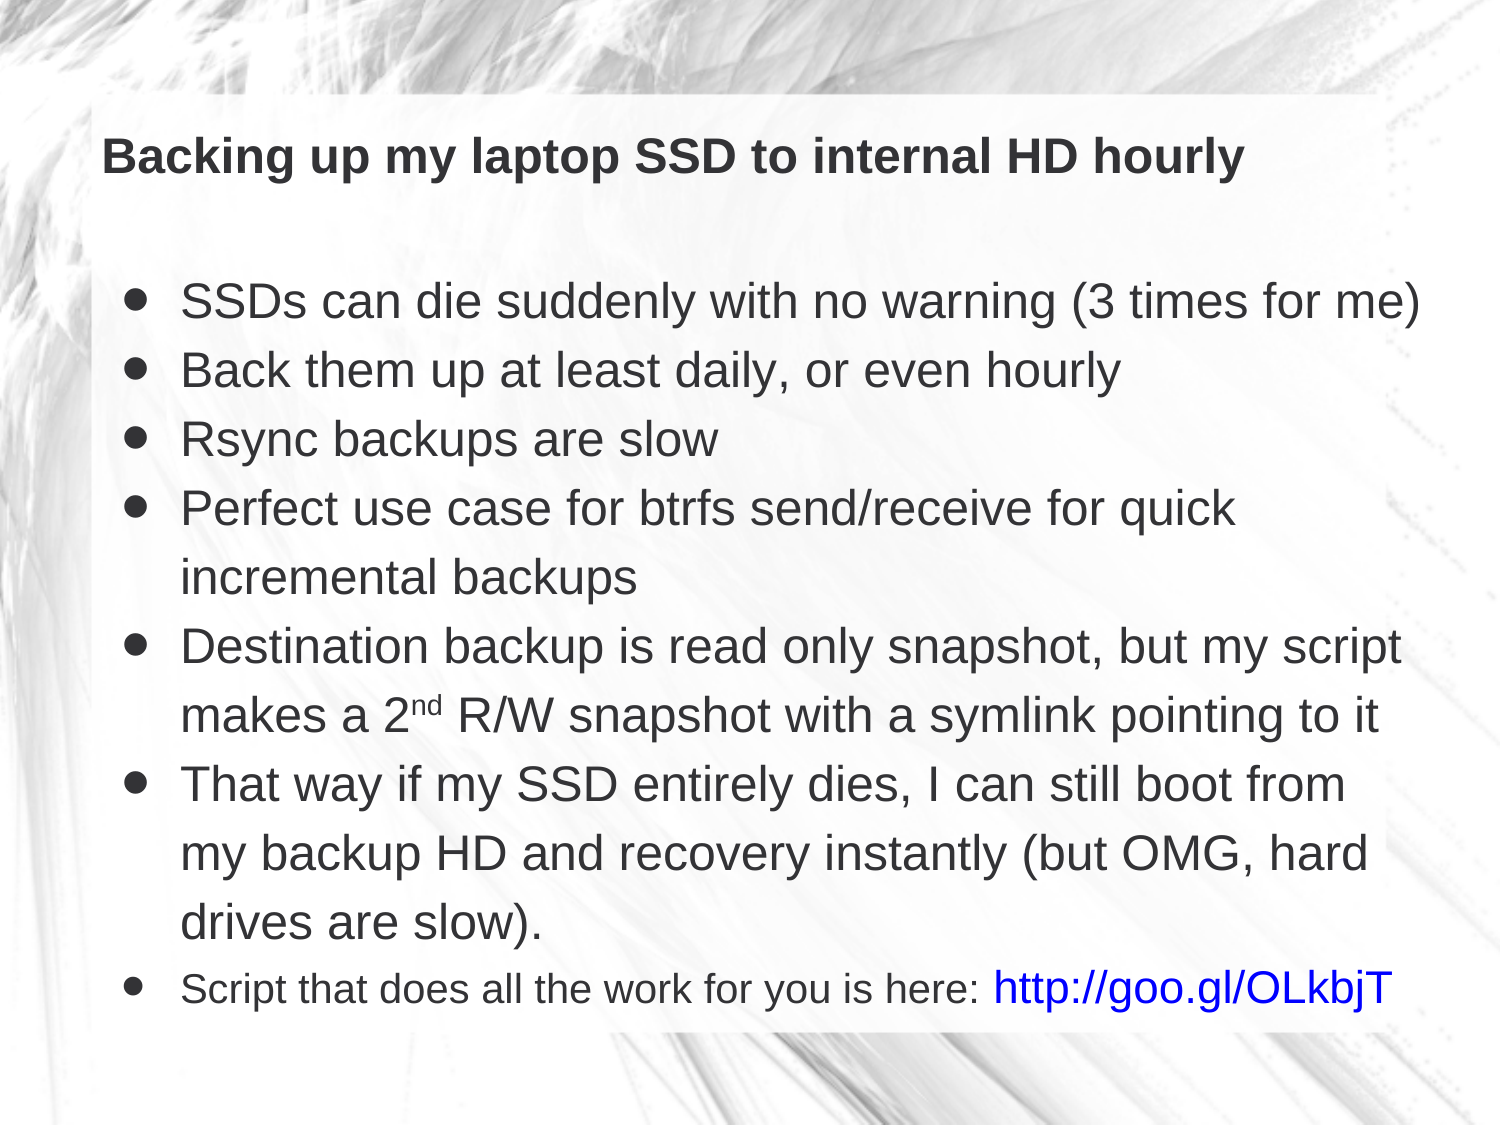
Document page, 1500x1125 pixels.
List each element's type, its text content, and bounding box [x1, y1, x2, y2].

picture [0, 0, 1500, 1125]
list SSDs can die suddenly with no warning (3 times for me) Back them up at least daily, or even hourly Rsync backups are slow Perfect use case for btrfs send/receive for quick incremental backups Destination backup is read only snapshot, but my script makes a 2nd R/W snapshot with a symlink pointing to it That way if my SSD entirely dies, I can still boot from my backup HD and recovery instantly (but OMG, hard drives are slow). Script that does all the work for you is here: http://goo.gl/OLkbjT [90, 244, 1441, 1081]
title Backing up my laptop SSD to internal HD hourly [61, 108, 1412, 205]
